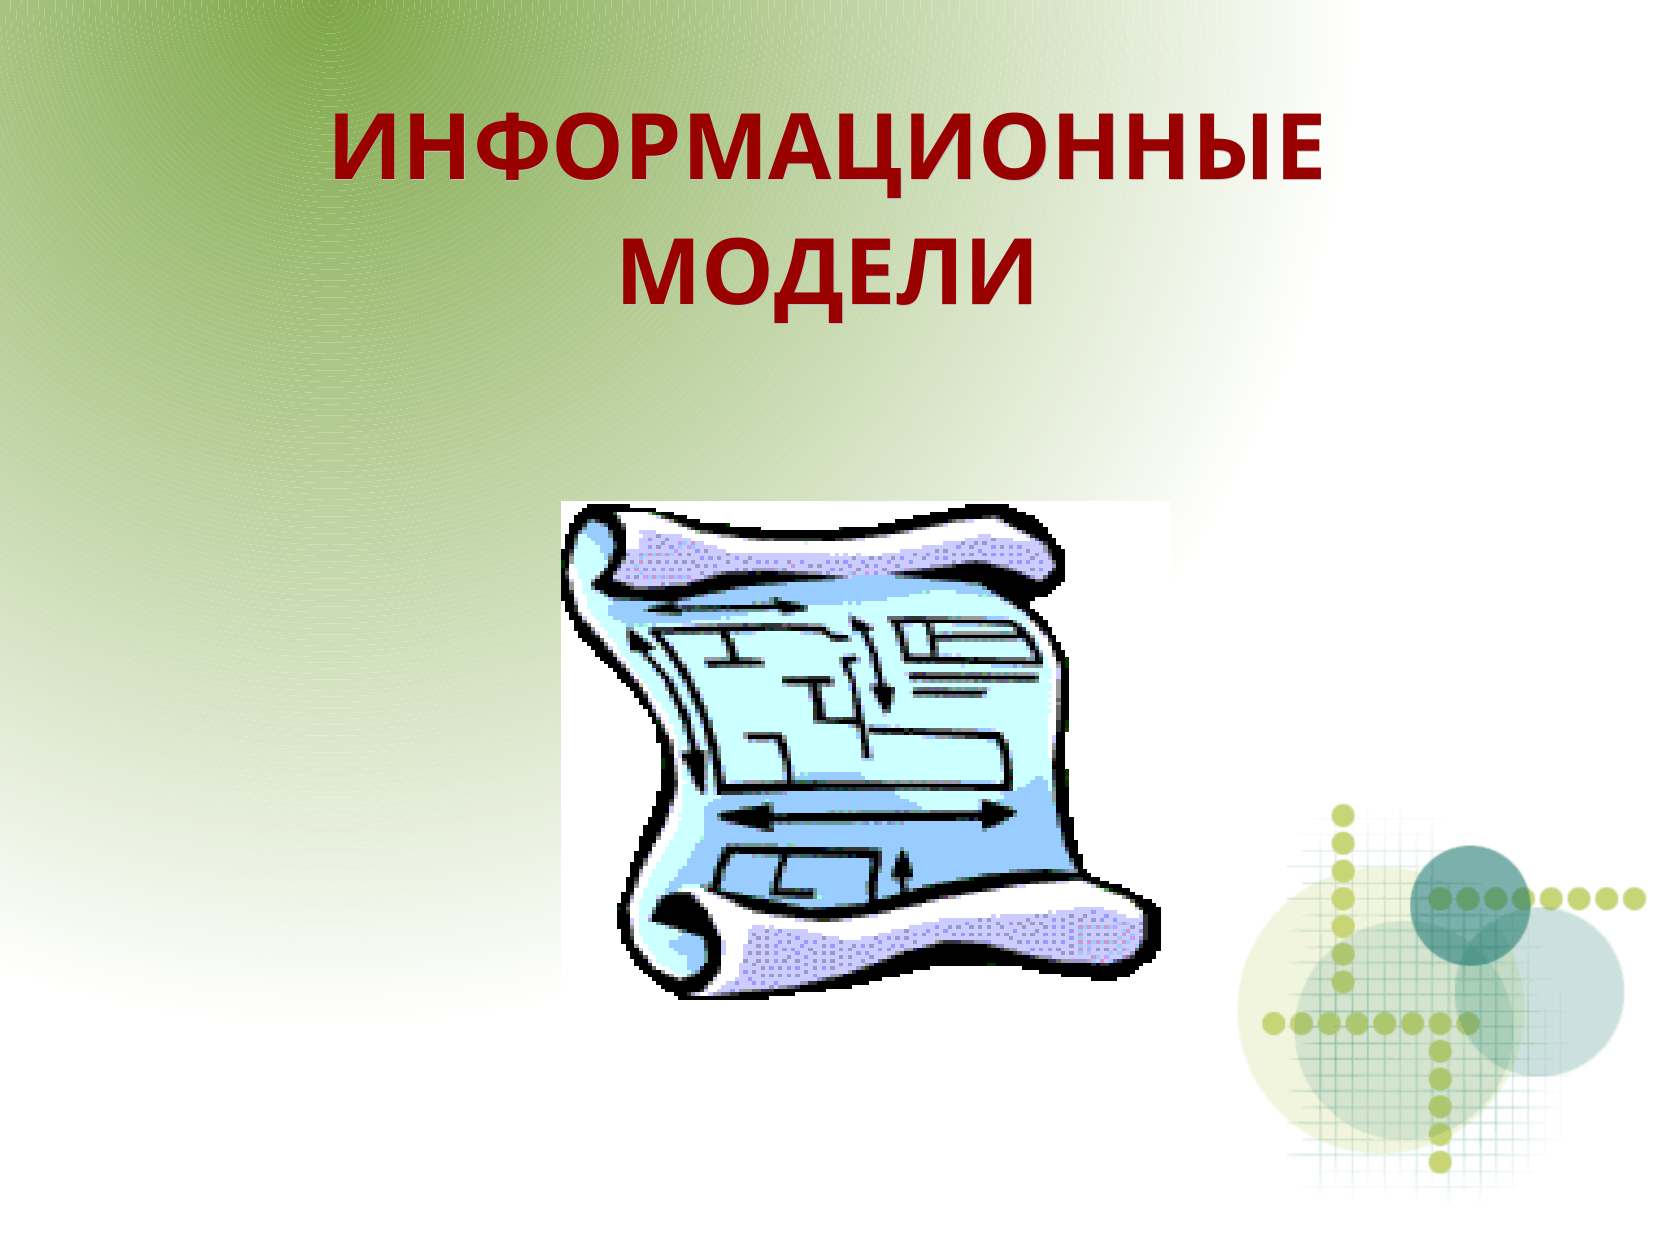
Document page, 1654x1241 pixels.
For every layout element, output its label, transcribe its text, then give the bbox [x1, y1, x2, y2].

picture [561, 501, 1170, 1004]
title ИНФОРМАЦИОННЫЕ МОДЕЛИ [121, 78, 1534, 335]
picture [1224, 792, 1654, 1211]
